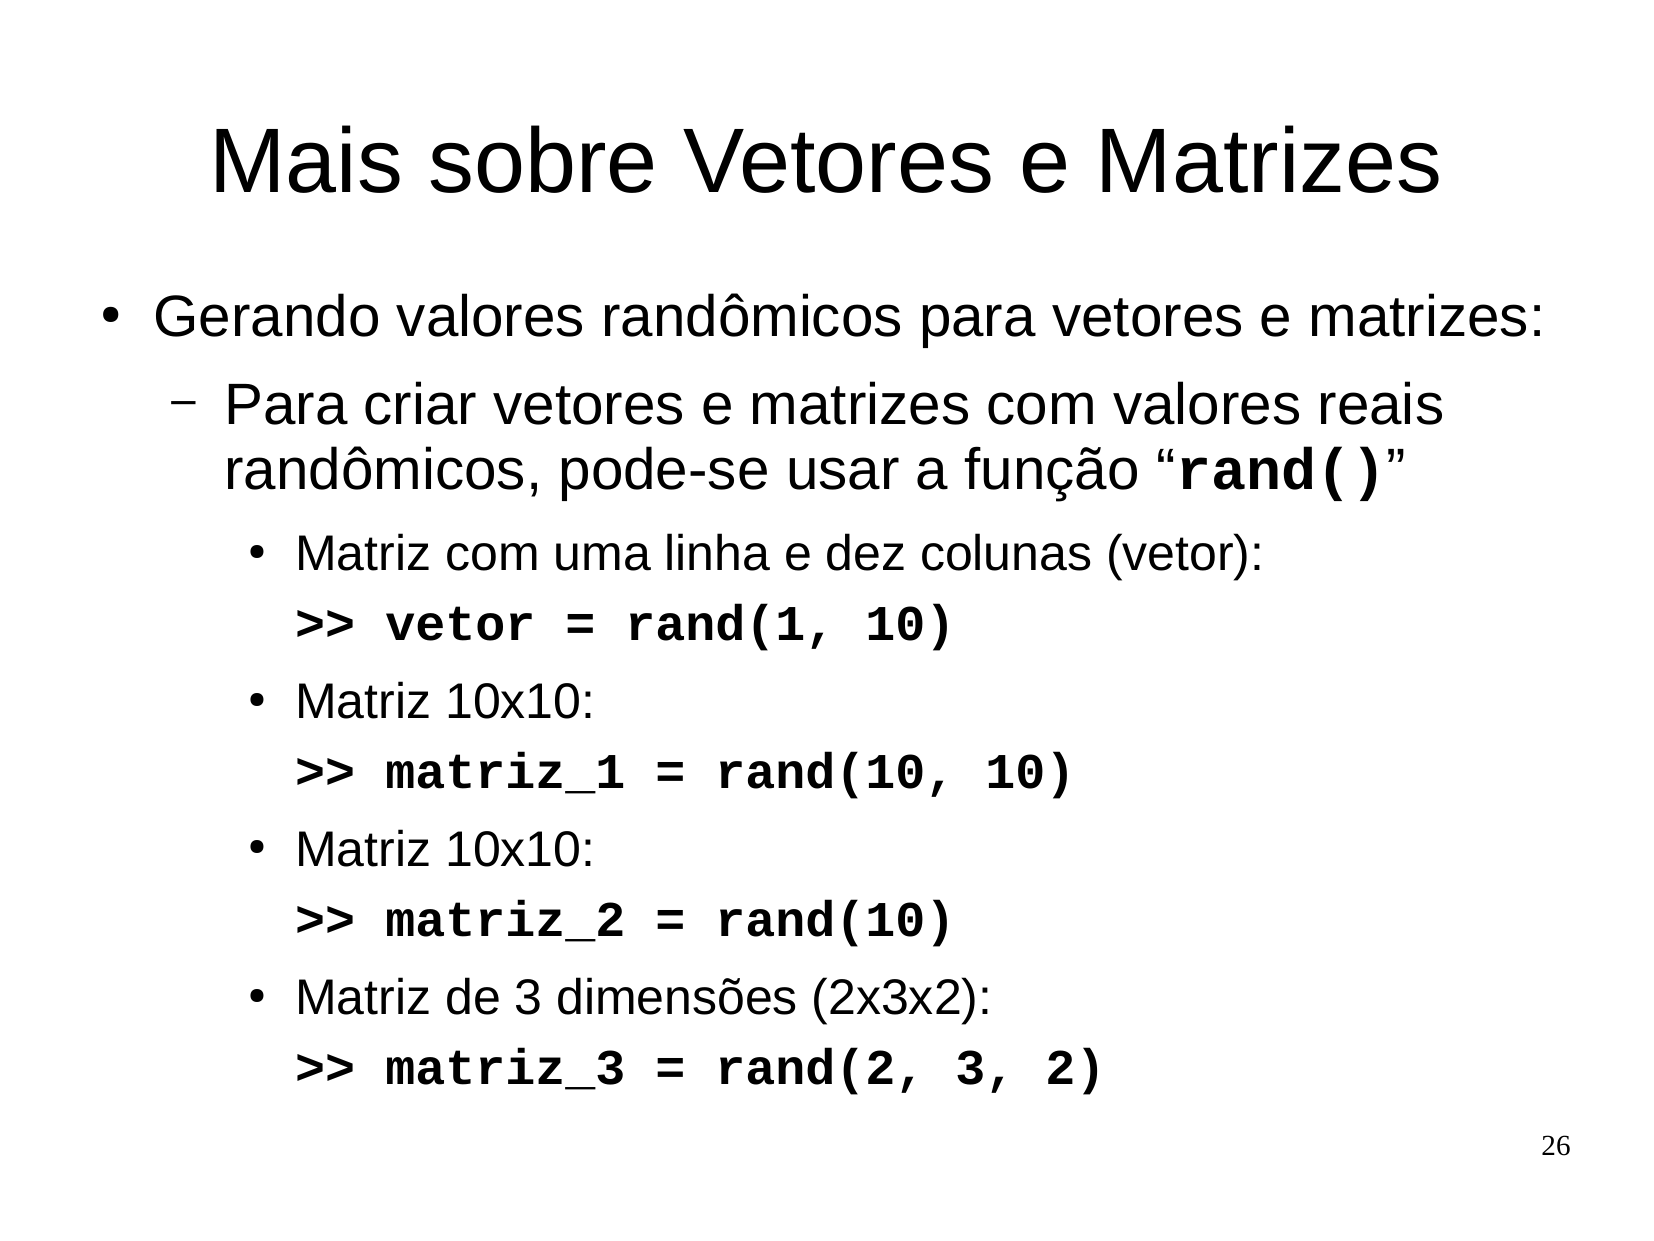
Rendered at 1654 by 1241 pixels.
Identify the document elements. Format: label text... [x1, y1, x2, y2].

list Gerando valores randômicos para vetores e matrizes: Para criar vetores e matrizes com valores reais randômicos, pode-se usar a função “rand()” Matriz com uma linha e dez colunas (vetor): >> vetor = rand(1, 10) Matriz 10x10: >> matriz_1 = rand(10, 10) Matriz 10x10: >> matriz_2 = rand(10) Matriz de 3 dimensões (2x3x2): >> matriz_3 = rand(2, 3, 2) [82, 283, 1571, 1158]
title Mais sobre Vetores e Matrizes [82, 49, 1571, 272]
